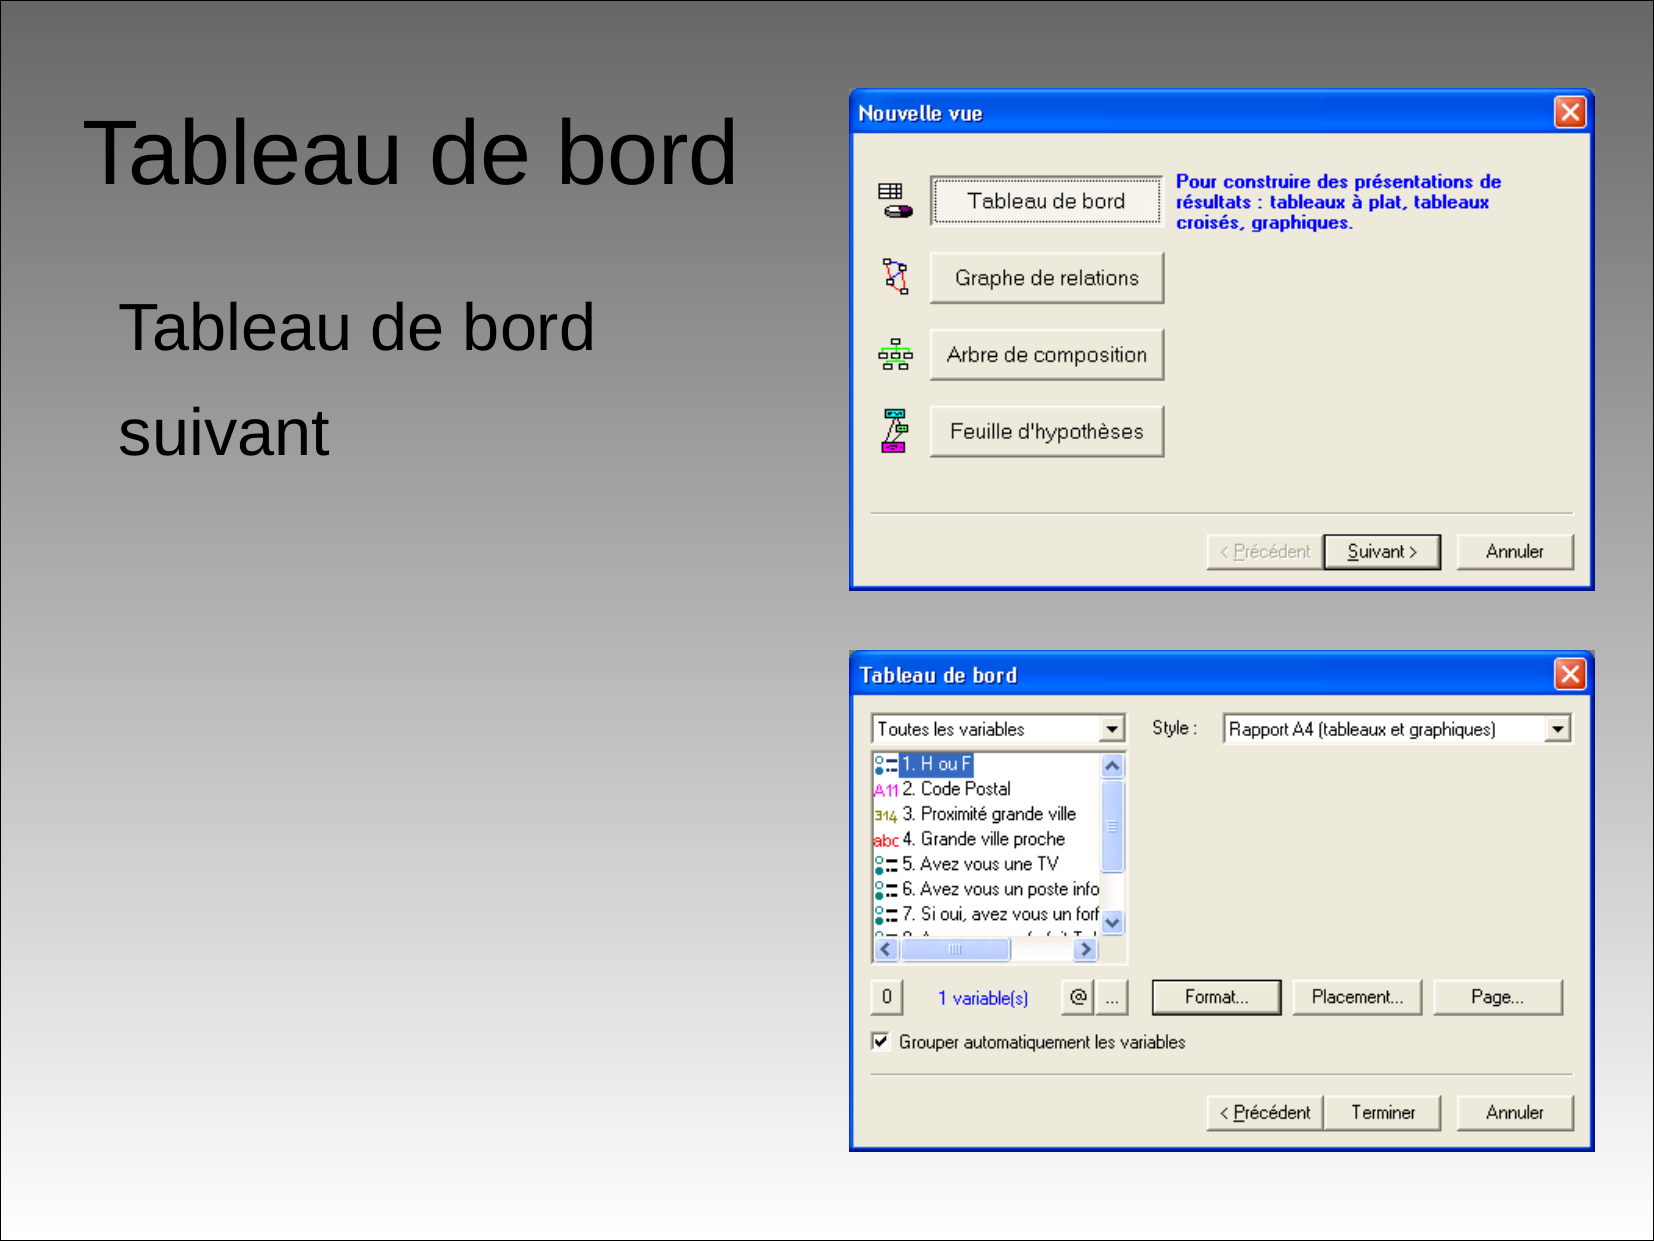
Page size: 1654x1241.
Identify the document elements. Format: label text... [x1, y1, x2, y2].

picture [849, 650, 1595, 1152]
picture [849, 88, 1595, 591]
list Tableau de bord suivant [82, 290, 809, 1109]
title Tableau de bord [82, 49, 1571, 257]
